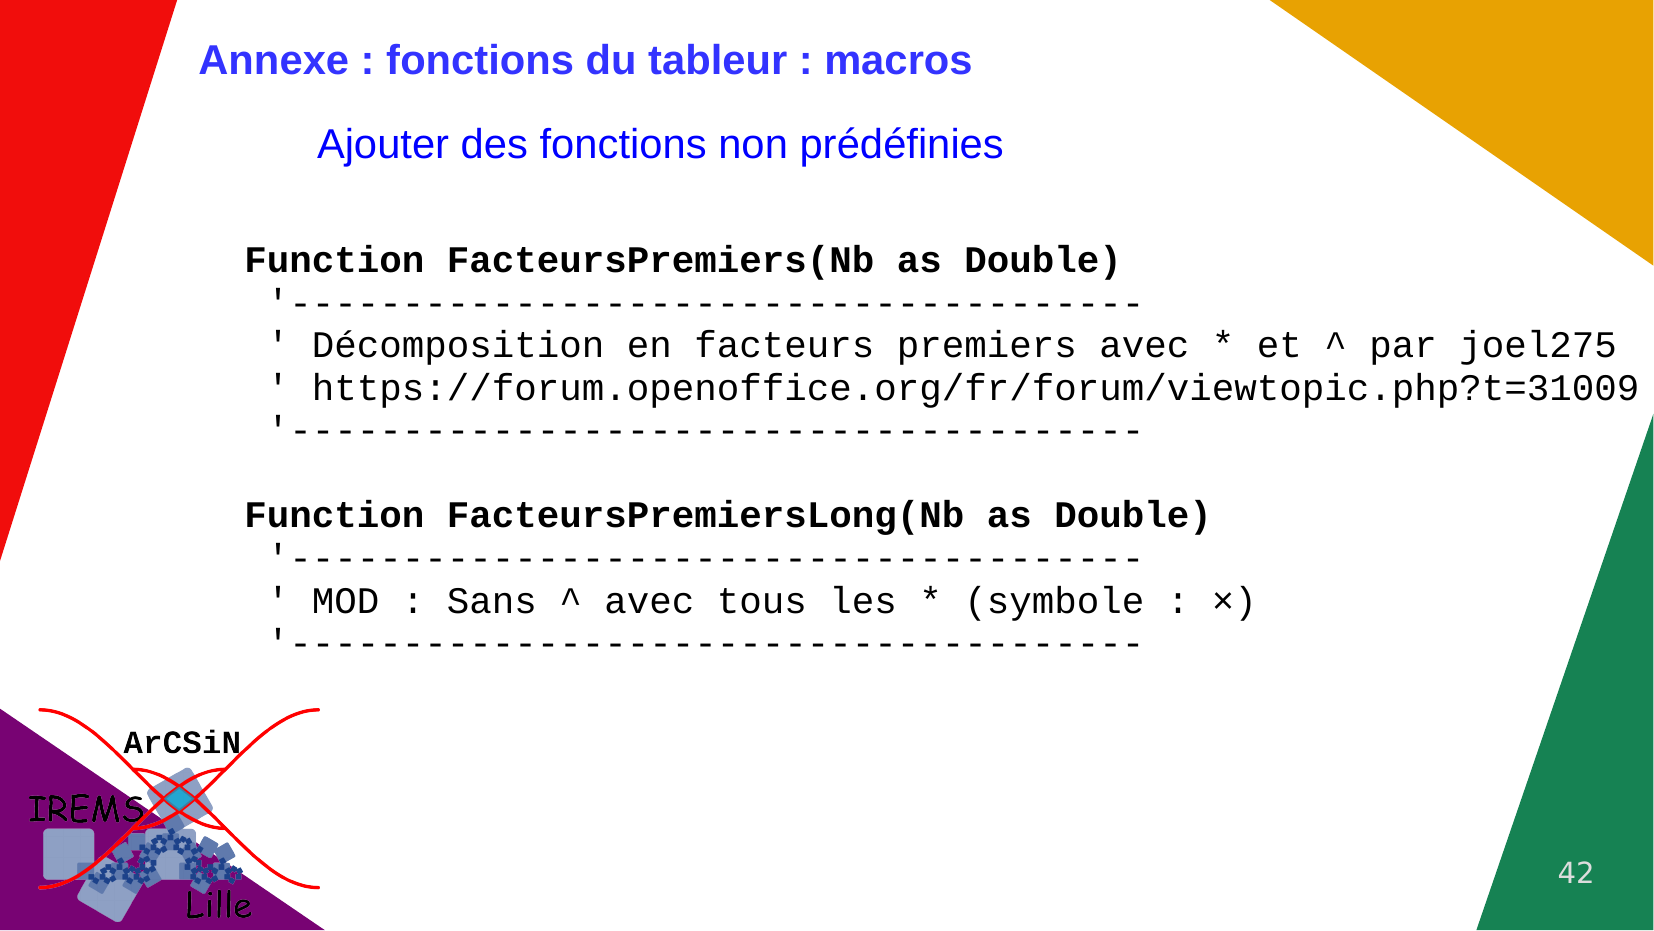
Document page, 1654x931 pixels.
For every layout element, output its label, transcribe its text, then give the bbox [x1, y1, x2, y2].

text_box Function FacteursPremiers(Nb as Double) '-------------------------------------- ' Décomposition en facteurs premiers avec * et ^ par joel275 ' https://forum.openoffice.org/fr/forum/viewtopic.php?t=31009 '-------------------------------------- Function FacteursPremiersLong(Nb as Double) '-------------------------------------- ' MOD : Sans ^ avec tous les * (symbole : ×) '-------------------------------------- [229, 234, 1654, 717]
picture [29, 708, 320, 922]
text_box Annexe : fonctions du tableur : macros [183, 29, 1304, 94]
text_box Ajouter des fonctions non prédéfinies [317, 120, 1582, 214]
